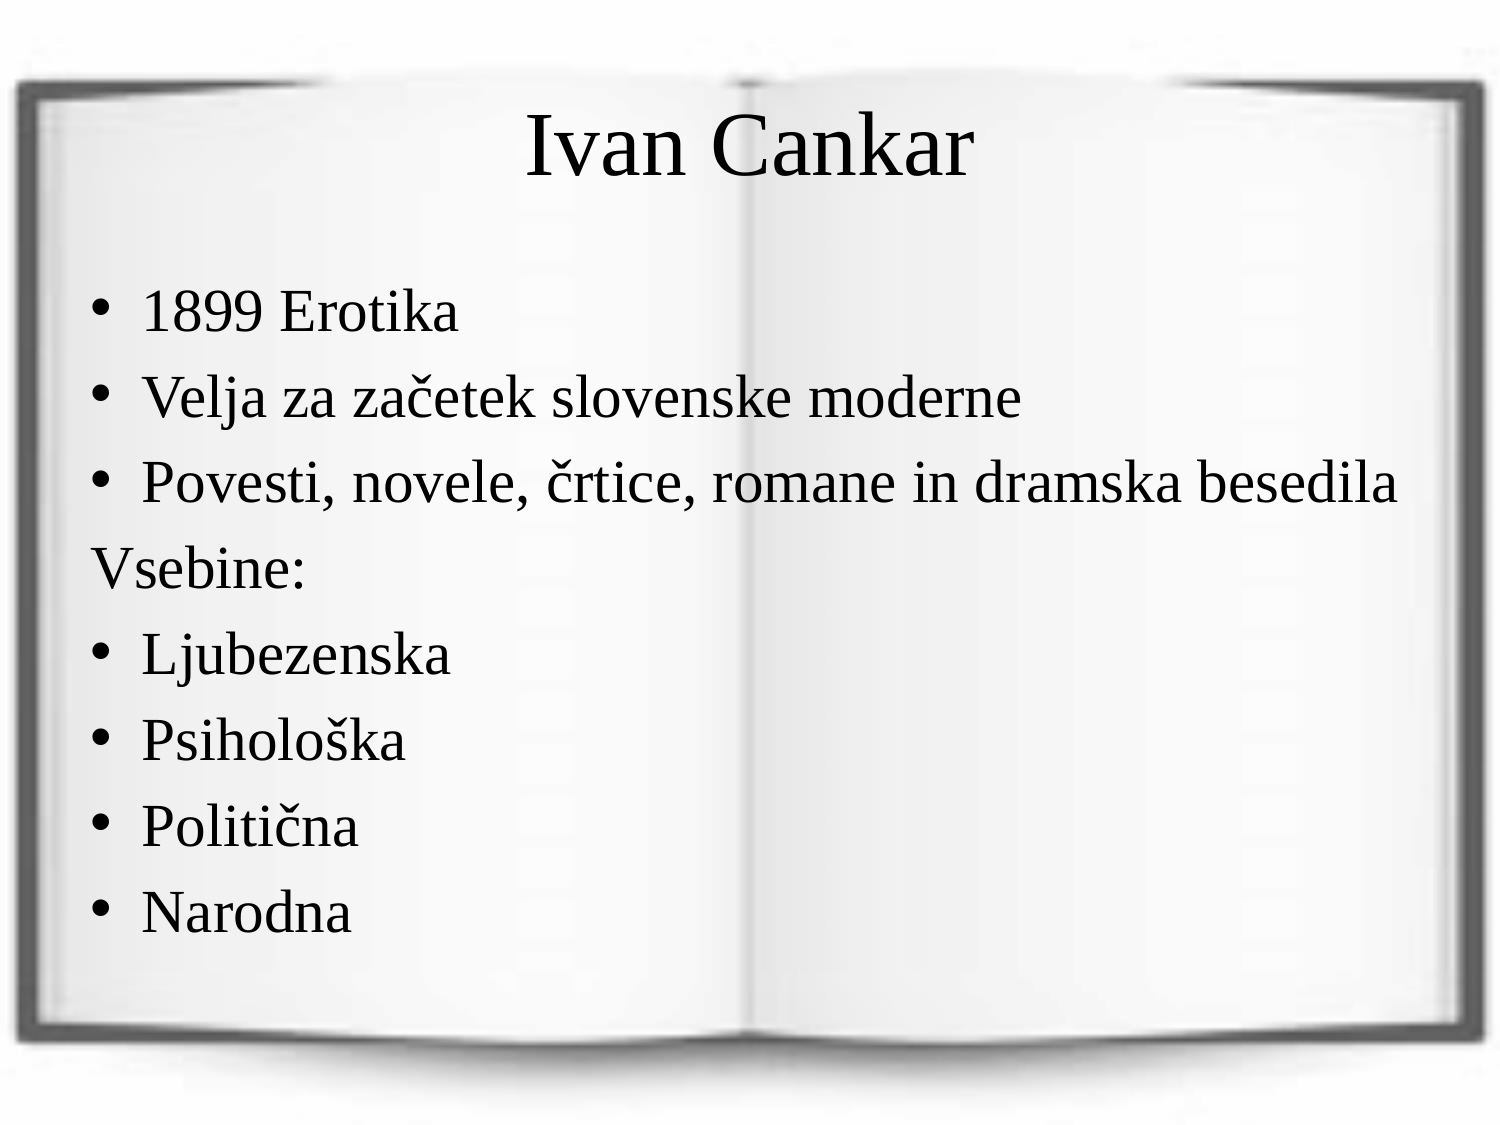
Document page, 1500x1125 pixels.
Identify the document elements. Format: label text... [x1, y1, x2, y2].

title Ivan Cankar [75, 45, 1425, 233]
picture [0, 0, 1500, 1125]
list 1899 Erotika Velja za začetek slovenske moderne Povesti, novele, črtice, romane in dramska besedila Vsebine: Ljubezenska Psihološka Politična Narodna [75, 262, 1425, 1005]
